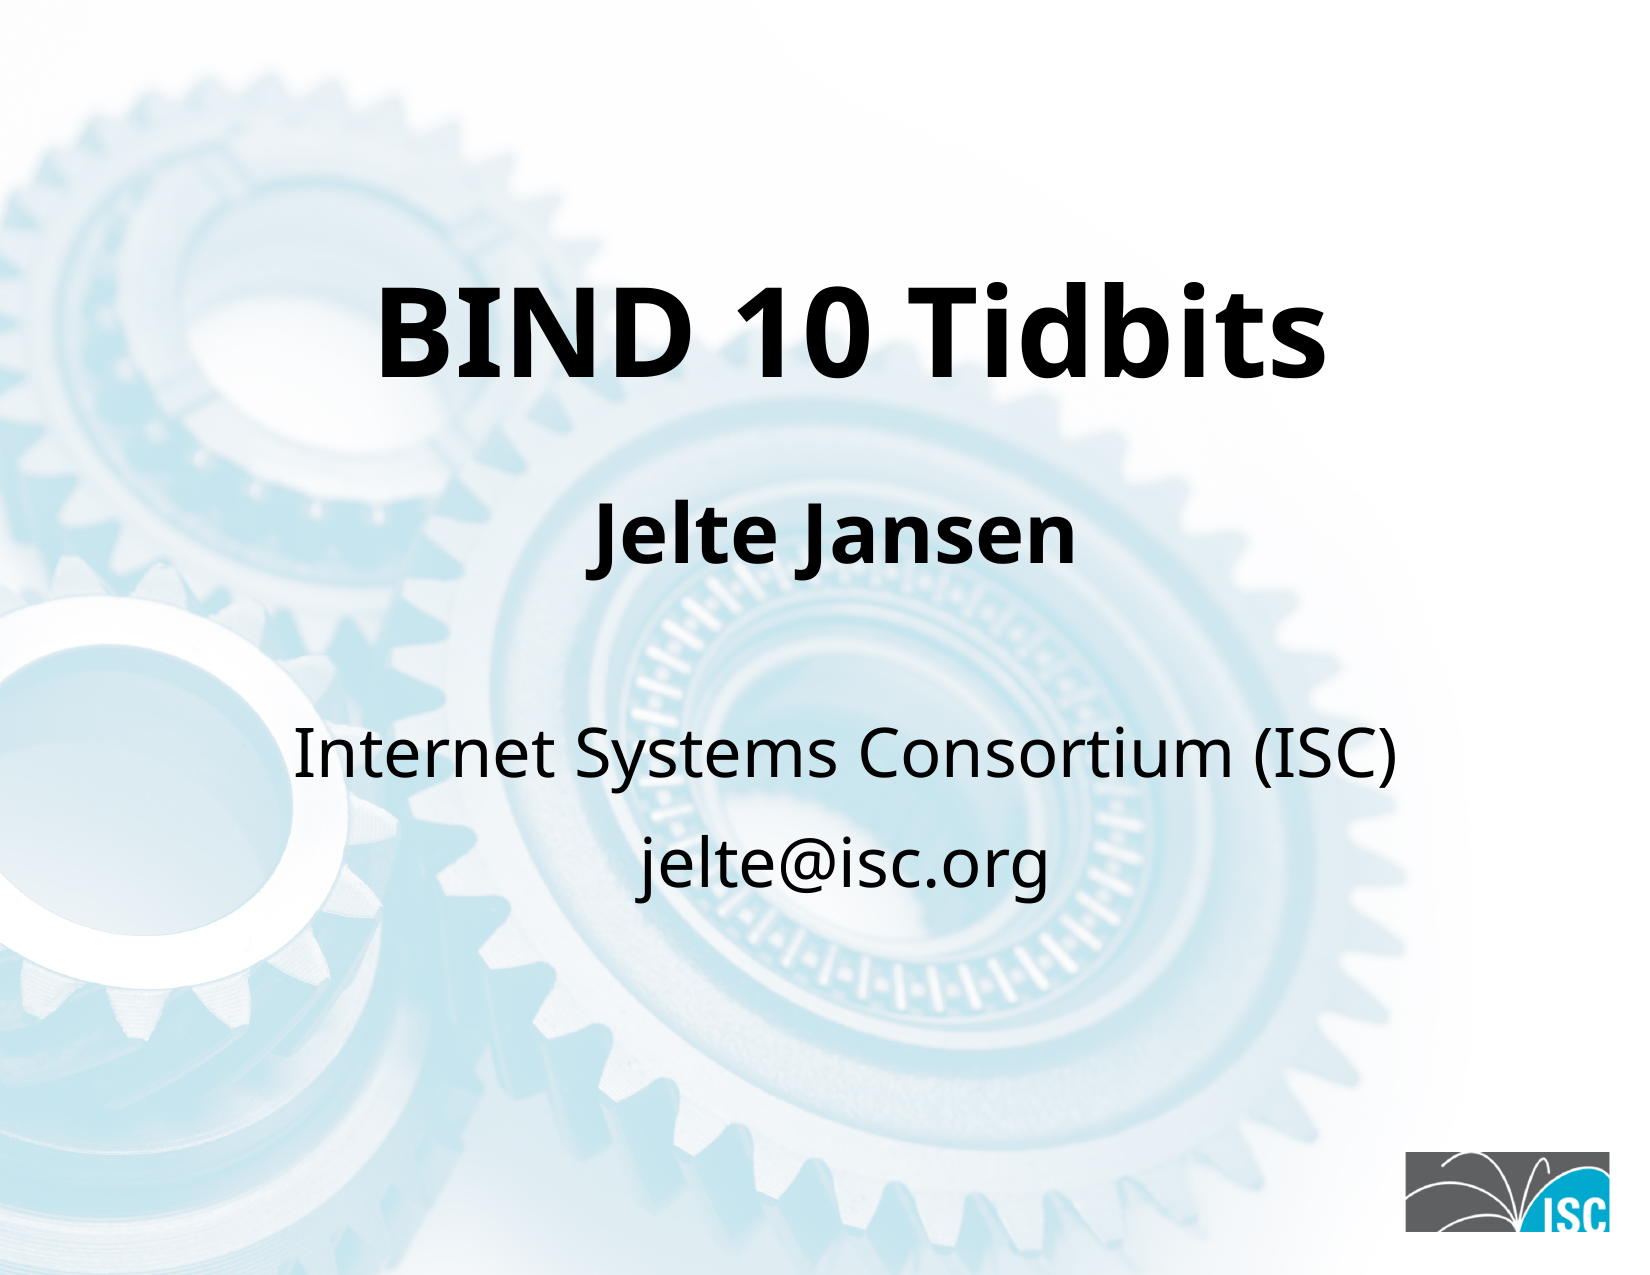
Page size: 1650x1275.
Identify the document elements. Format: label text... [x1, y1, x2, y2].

title Jelte Jansen [135, 374, 1538, 689]
picture [0, 0, 1650, 1275]
title BIND 10 Tidbits [149, 172, 1553, 486]
subtitle Internet Systems Consortium (ISC) jelte@isc.org [49, 385, 1535, 1227]
